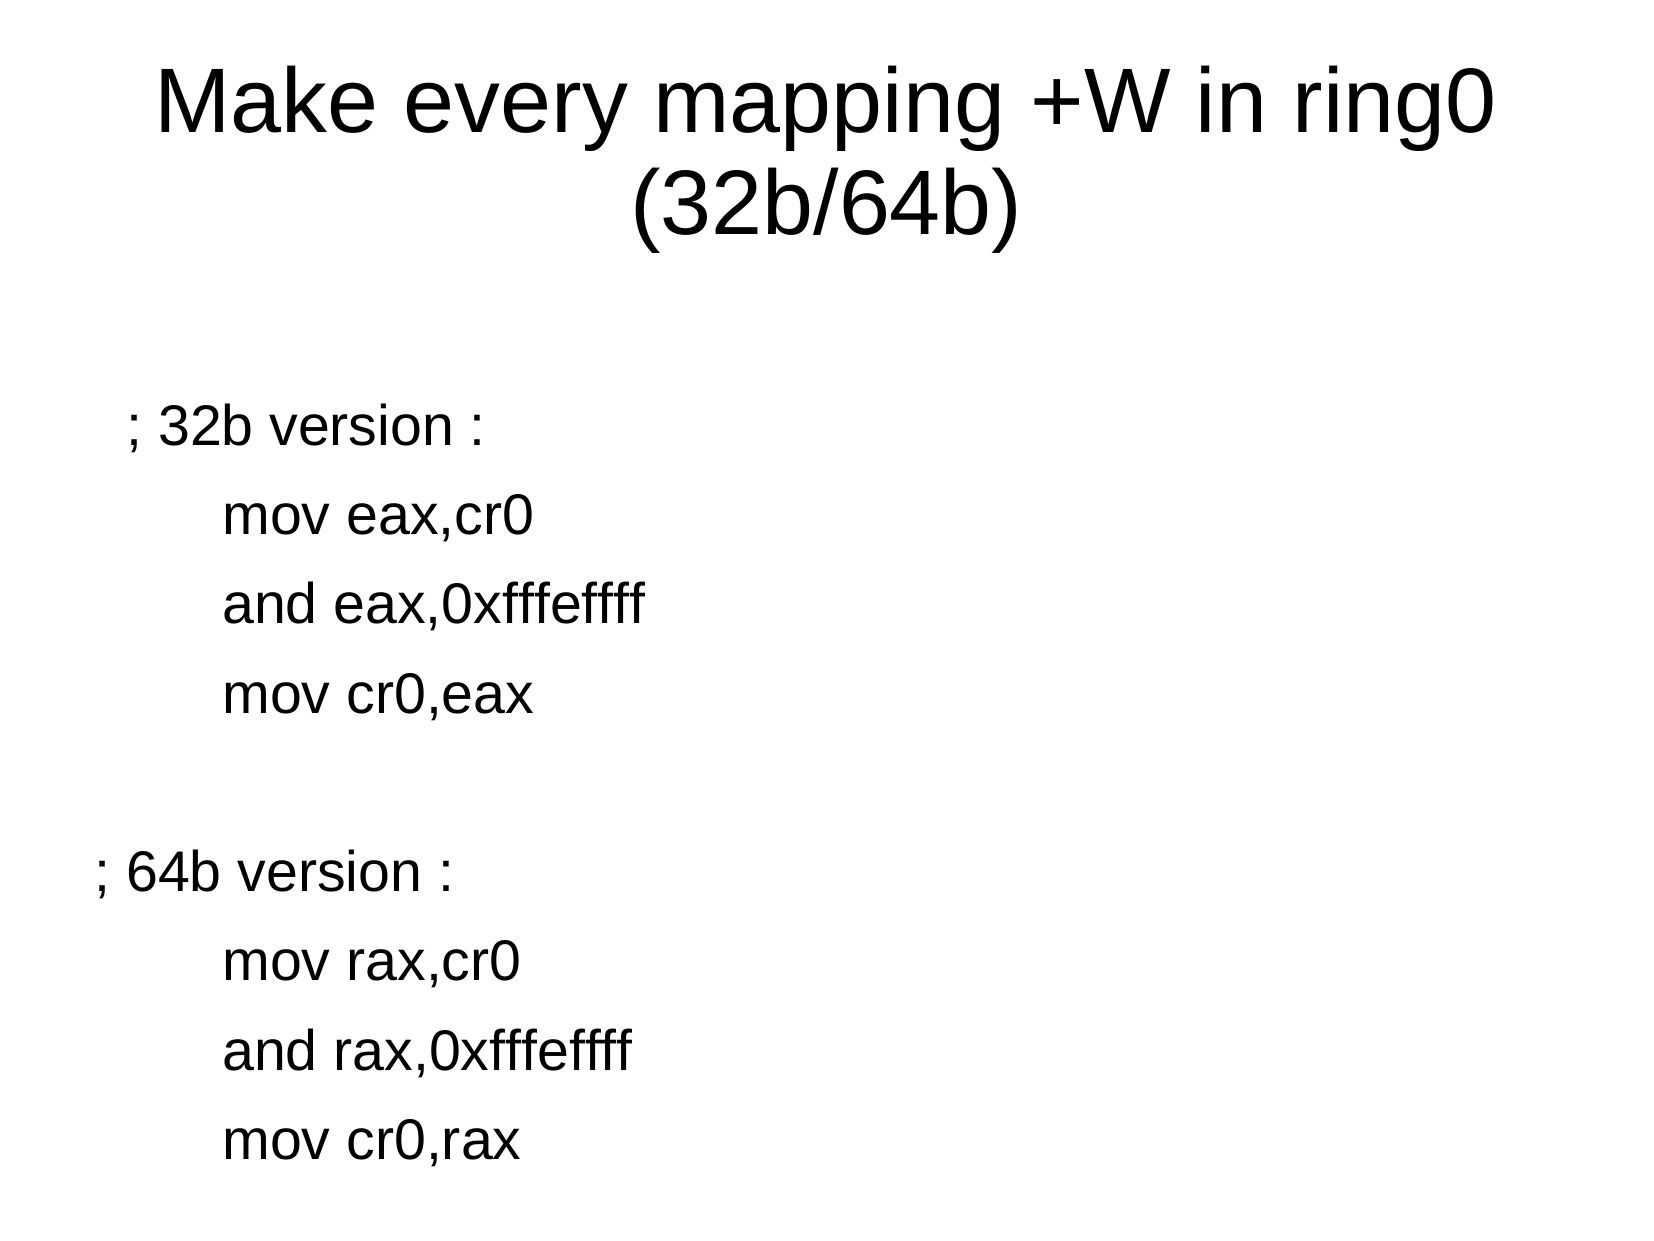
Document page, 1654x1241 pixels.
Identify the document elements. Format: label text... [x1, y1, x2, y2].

list ; 32b version : mov eax,cr0 and eax,0xfffeffff mov cr0,eax ; 64b version : mov rax,cr0 and rax,0xfffeffff mov cr0,rax [94, 389, 1583, 1173]
title Make every mapping +W in ring0 (32b/64b) [82, 49, 1571, 257]
